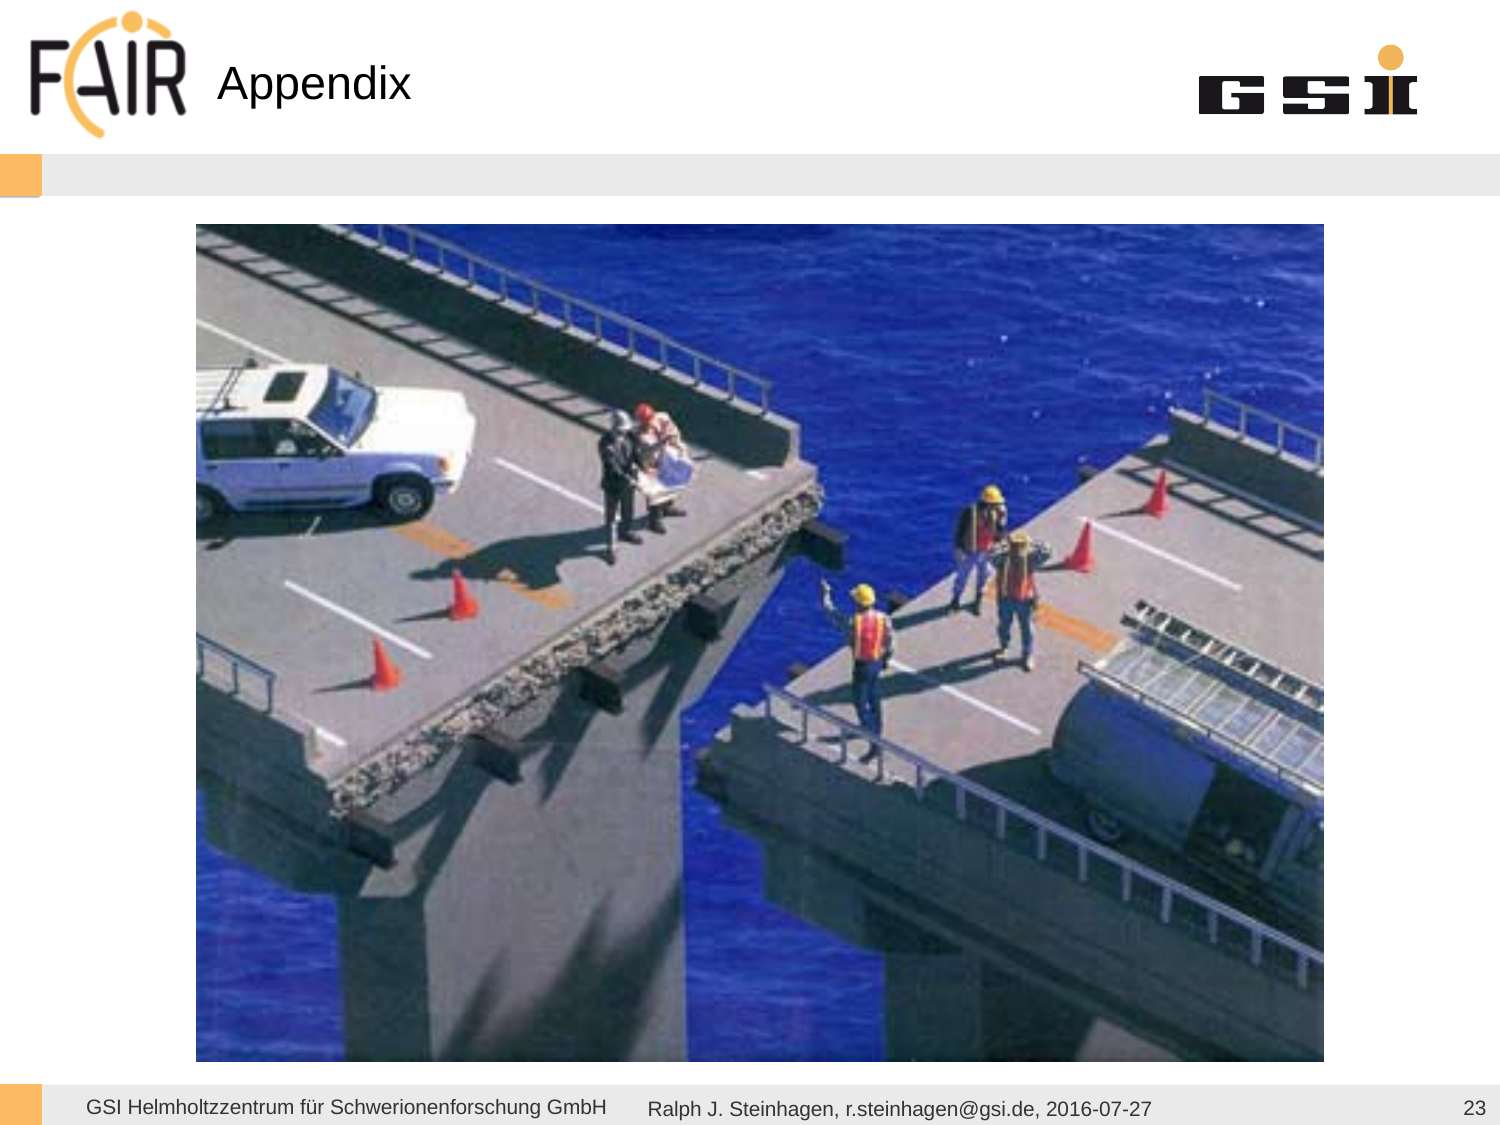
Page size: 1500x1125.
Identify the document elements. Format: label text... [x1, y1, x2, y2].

picture [196, 224, 1324, 1062]
title Appendix [217, 20, 1180, 147]
picture [1197, 42, 1419, 117]
picture [30, 9, 187, 141]
